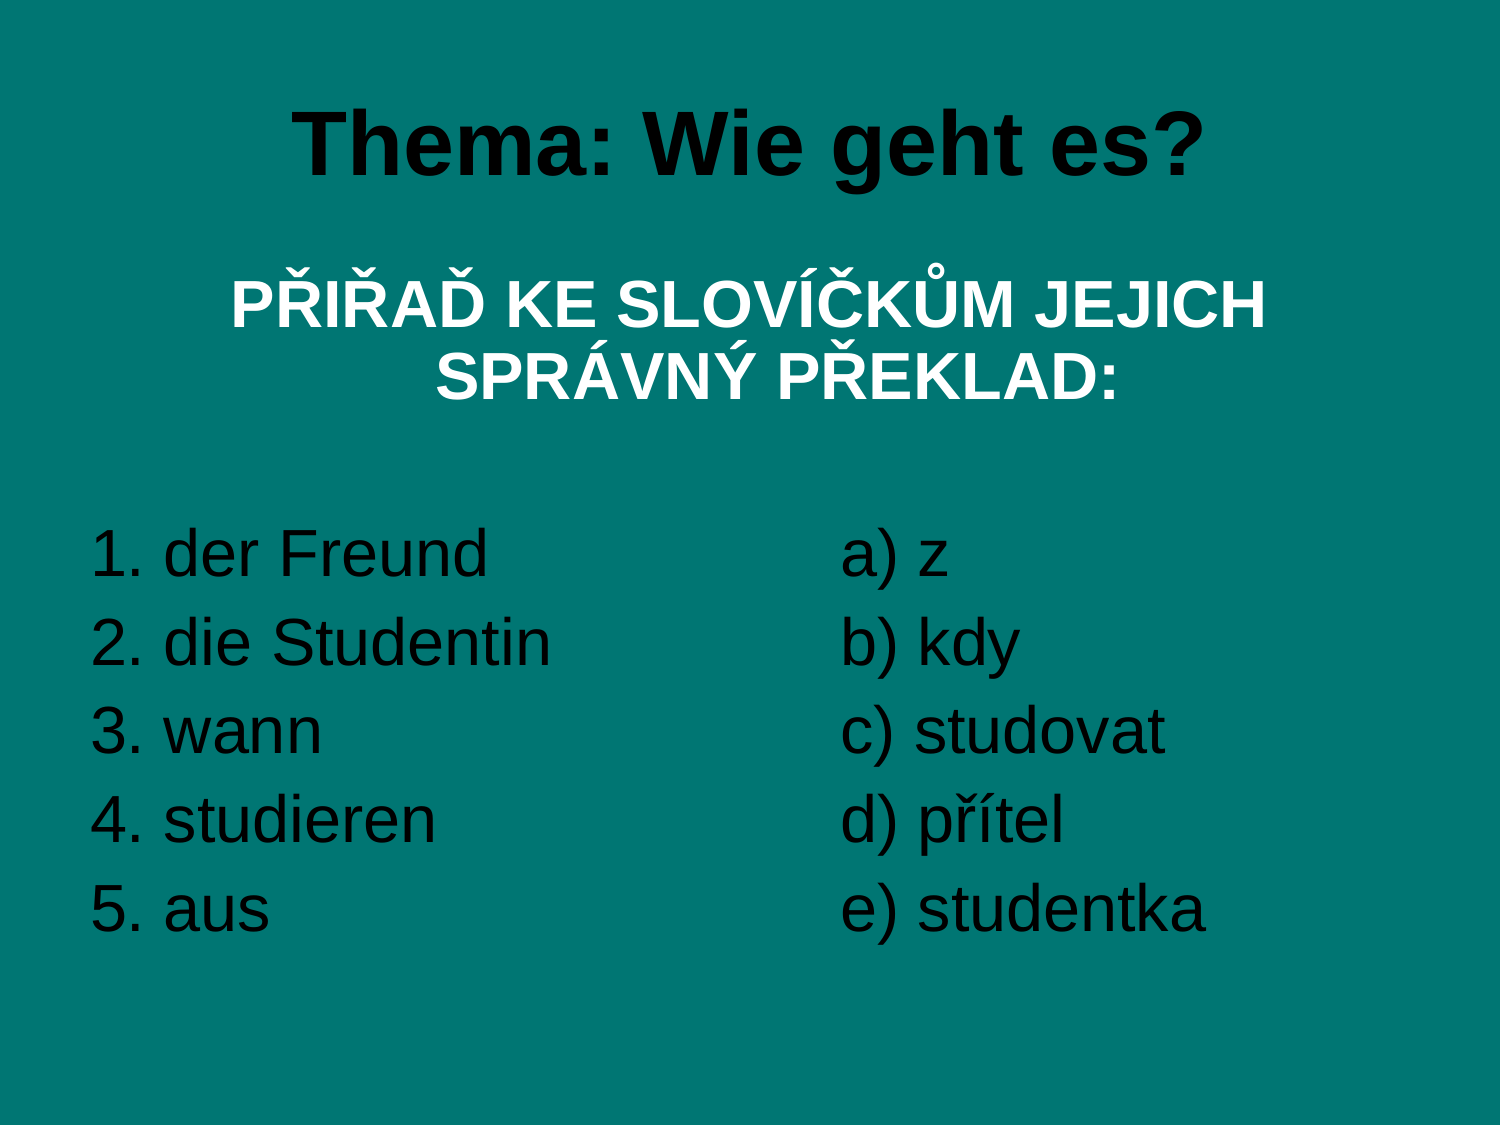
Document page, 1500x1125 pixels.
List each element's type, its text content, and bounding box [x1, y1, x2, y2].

title Thema: Wie geht es? [75, 45, 1426, 233]
list PŘIŘAĎ KE SLOVÍČKŮM JEJICH SPRÁVNÝ PŘEKLAD: 1. der Freund a) z 2. die Studentin b) kdy 3. wann c) studovat 4. studieren d) přítel 5. aus e) studentka [75, 262, 1426, 1042]
